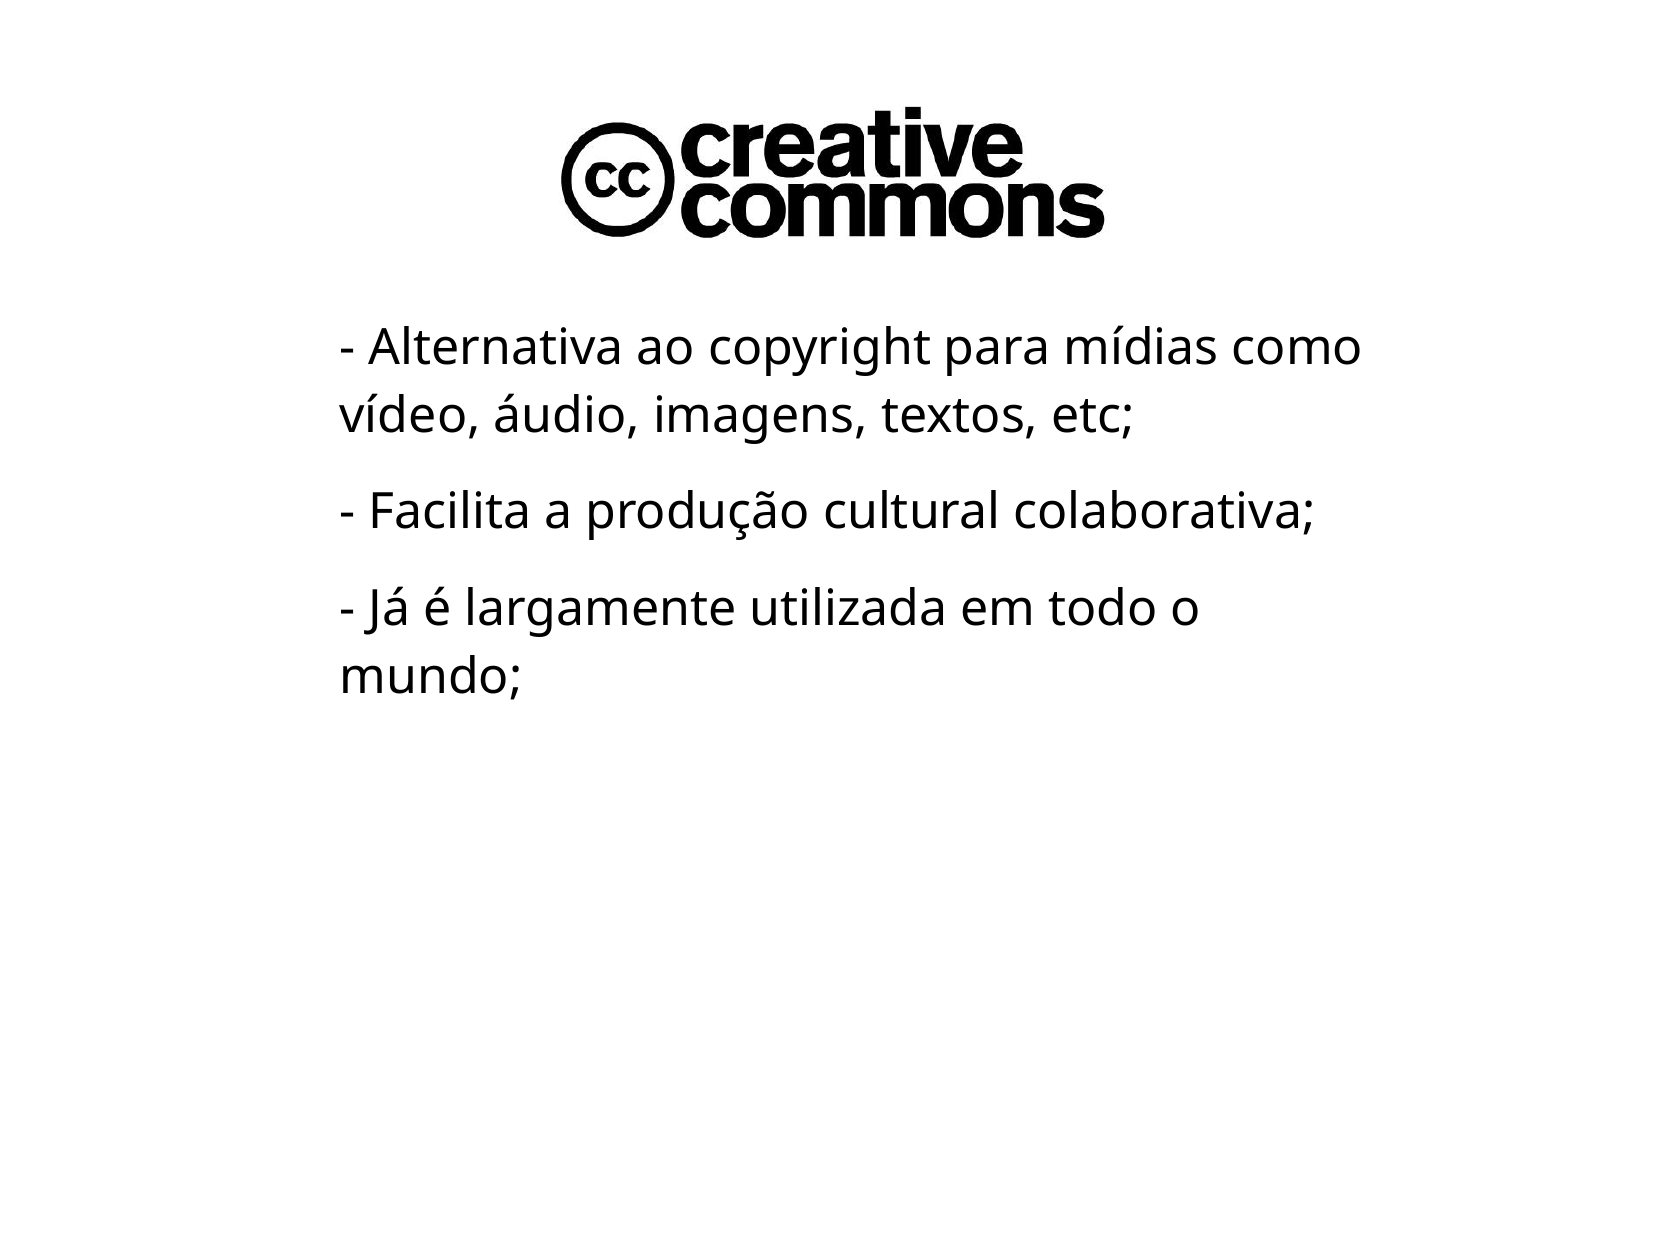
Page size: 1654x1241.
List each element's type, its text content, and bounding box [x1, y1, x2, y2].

picture [531, 71, 1123, 296]
text_box - Alternativa ao copyright para mídias como vídeo, áudio, imagens, textos, etc; - Facilita a produção cultural colaborativa; - Já é largamente utilizada em todo o mundo; [324, 303, 1388, 716]
